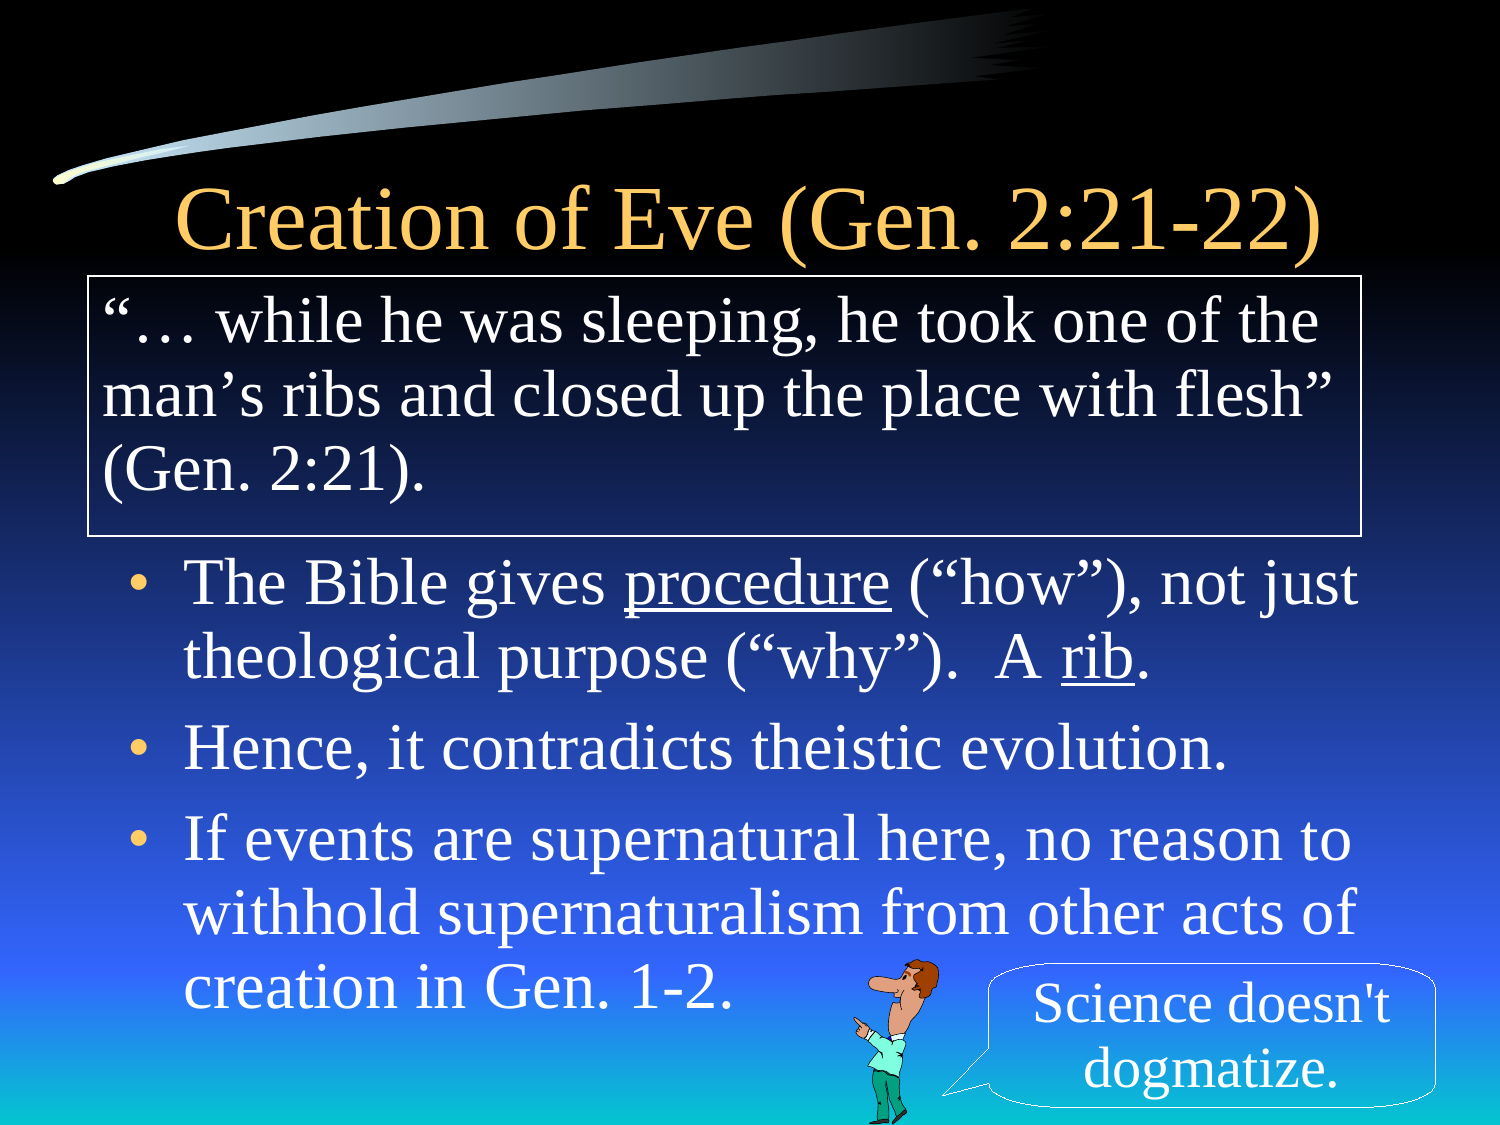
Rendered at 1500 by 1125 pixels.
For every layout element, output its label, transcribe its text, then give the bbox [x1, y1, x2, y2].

list The Bible gives procedure (“how”), not just theological purpose (“why”). A rib. Hence, it contradicts theistic evolution. If events are supernatural here, no reason to withhold supernaturalism from other acts of creation in Gen. 1-2. [112, 537, 1388, 1063]
text_box Science doesn't dogmatize. [942, 963, 1436, 1108]
text_box “… while he was sleeping, he took one of the man’s ribs and closed up the place with flesh” (Gen. 2:21). [87, 274, 1450, 513]
chart [853, 959, 940, 1125]
text_box “… while he was sleeping, he took one of the man’s ribs and closed up the place with flesh” (Gen. 2:21). [89, 277, 1360, 513]
title Creation of Eve (Gen. 2:21-22) [112, 124, 1388, 274]
